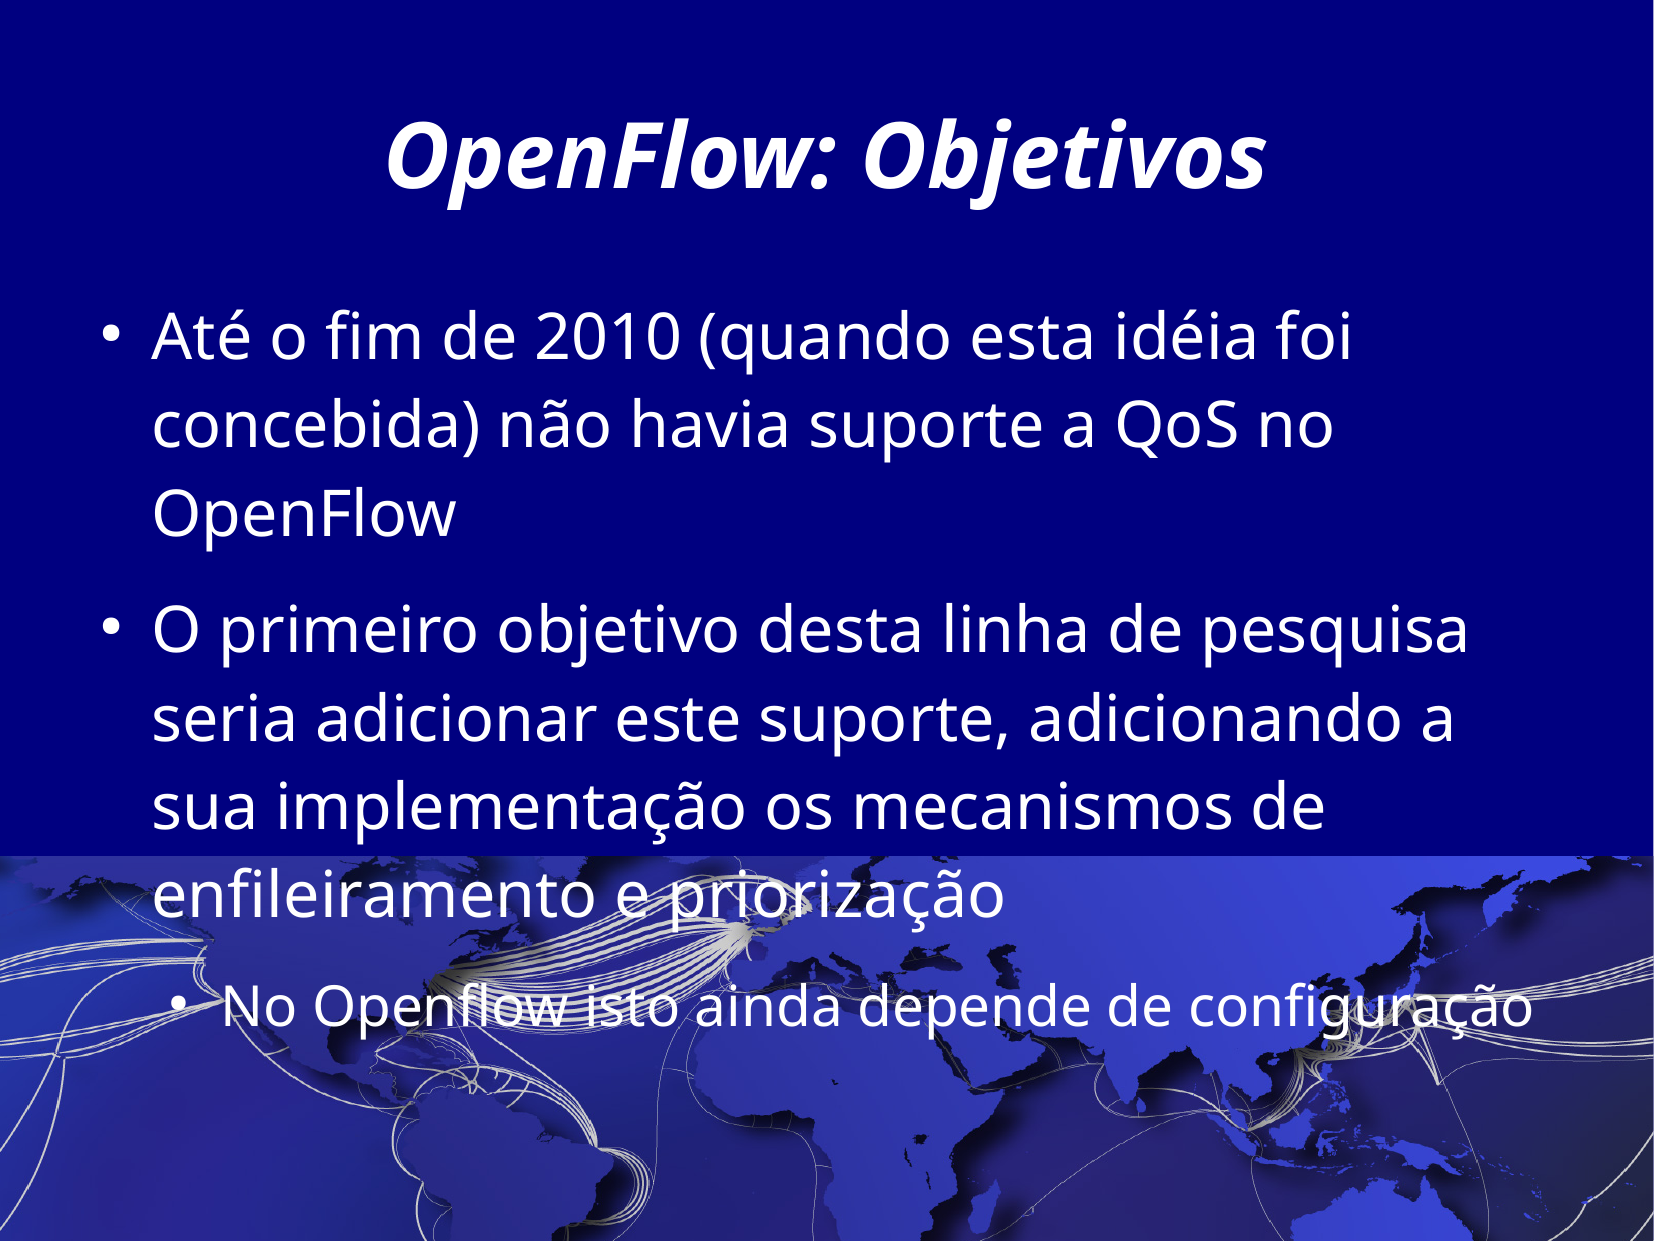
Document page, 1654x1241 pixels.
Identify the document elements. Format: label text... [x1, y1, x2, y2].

title OpenFlow: Objetivos [82, 56, 1571, 250]
picture [0, 856, 1654, 1241]
list Até o fim de 2010 (quando esta idéia foi concebida) não havia suporte a QoS no OpenFlow O primeiro objetivo desta linha de pesquisa seria adicionar este suporte, adicionando a sua implementação os mecanismos de enfileiramento e priorização No Openflow isto ainda depende de configuração [82, 290, 1571, 1109]
